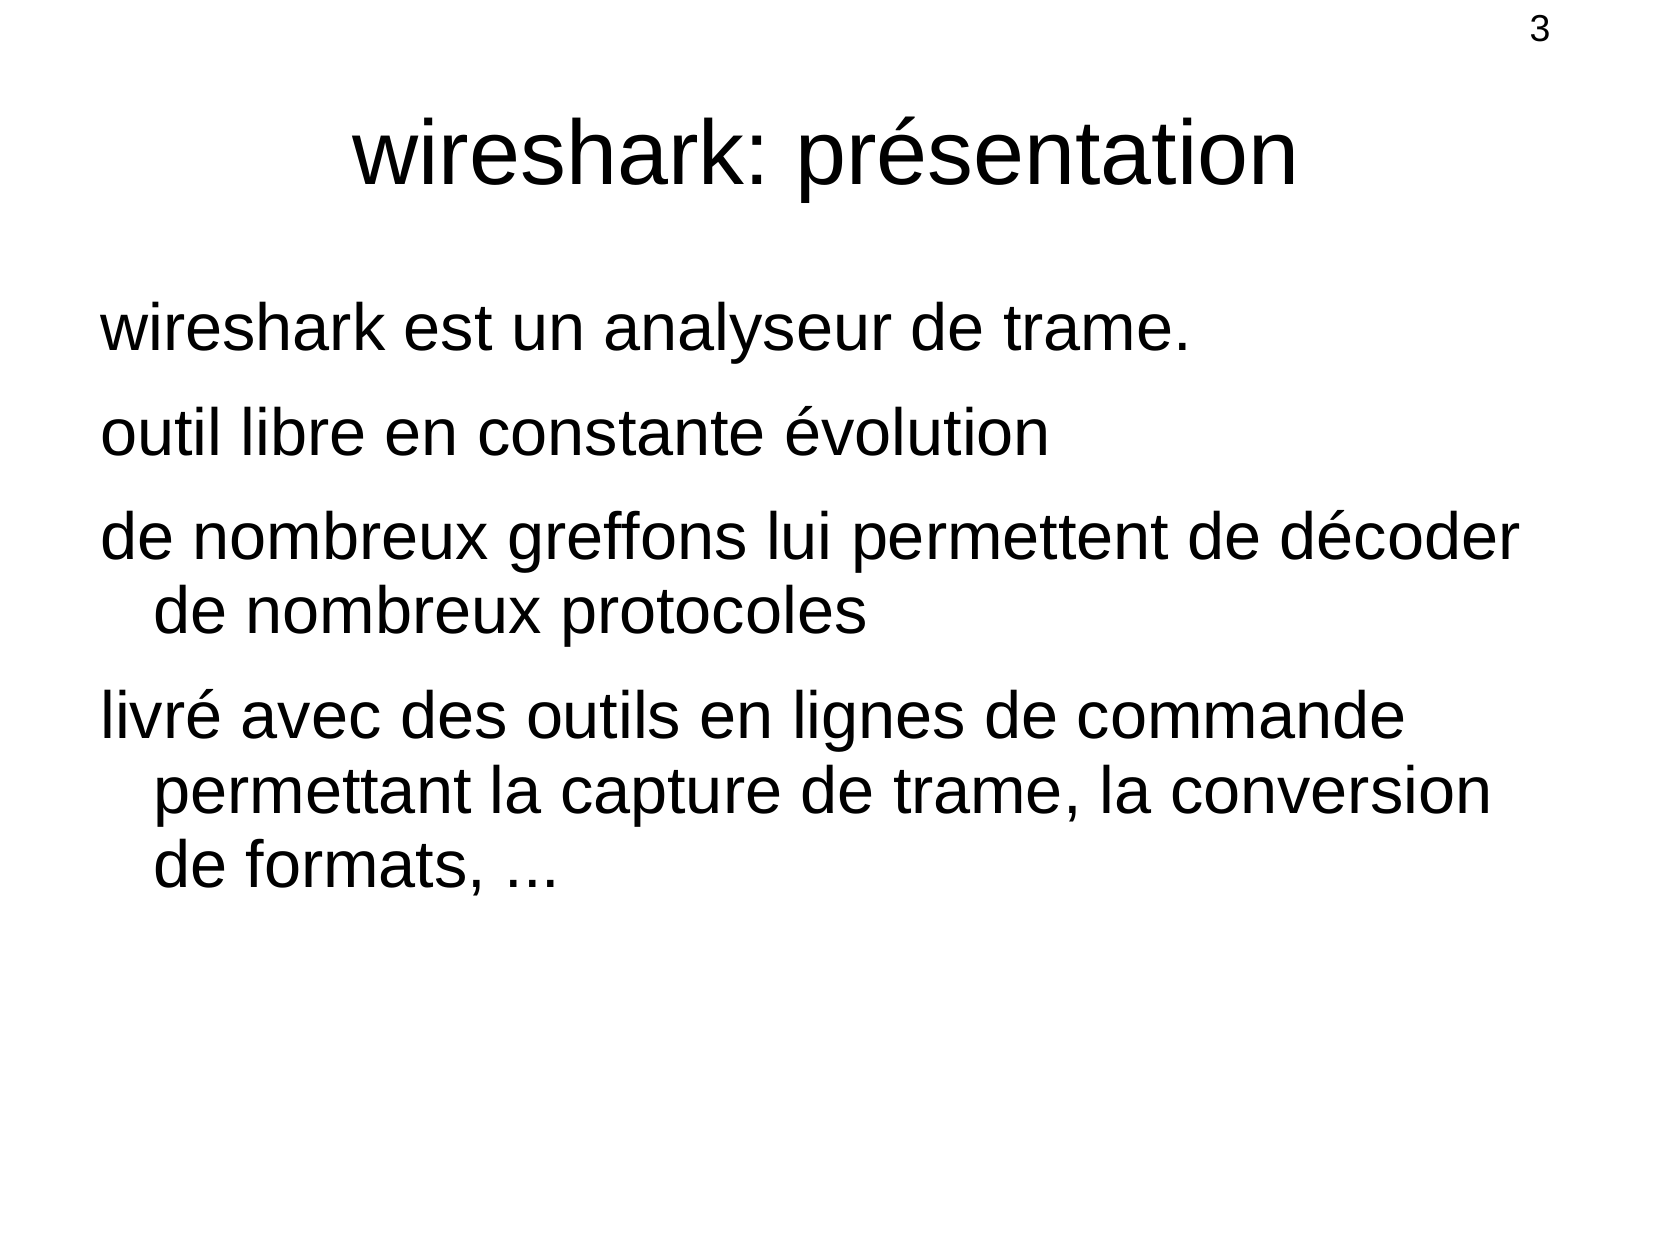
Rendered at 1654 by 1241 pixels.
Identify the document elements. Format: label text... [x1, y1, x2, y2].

list wireshark est un analyseur de trame. outil libre en constante évolution de nombreux greffons lui permettent de décoder de nombreux protocoles livré avec des outils en lignes de commande permettant la capture de trame, la conversion de formats, ... [82, 290, 1571, 1094]
title wireshark: présentation [82, 56, 1571, 250]
